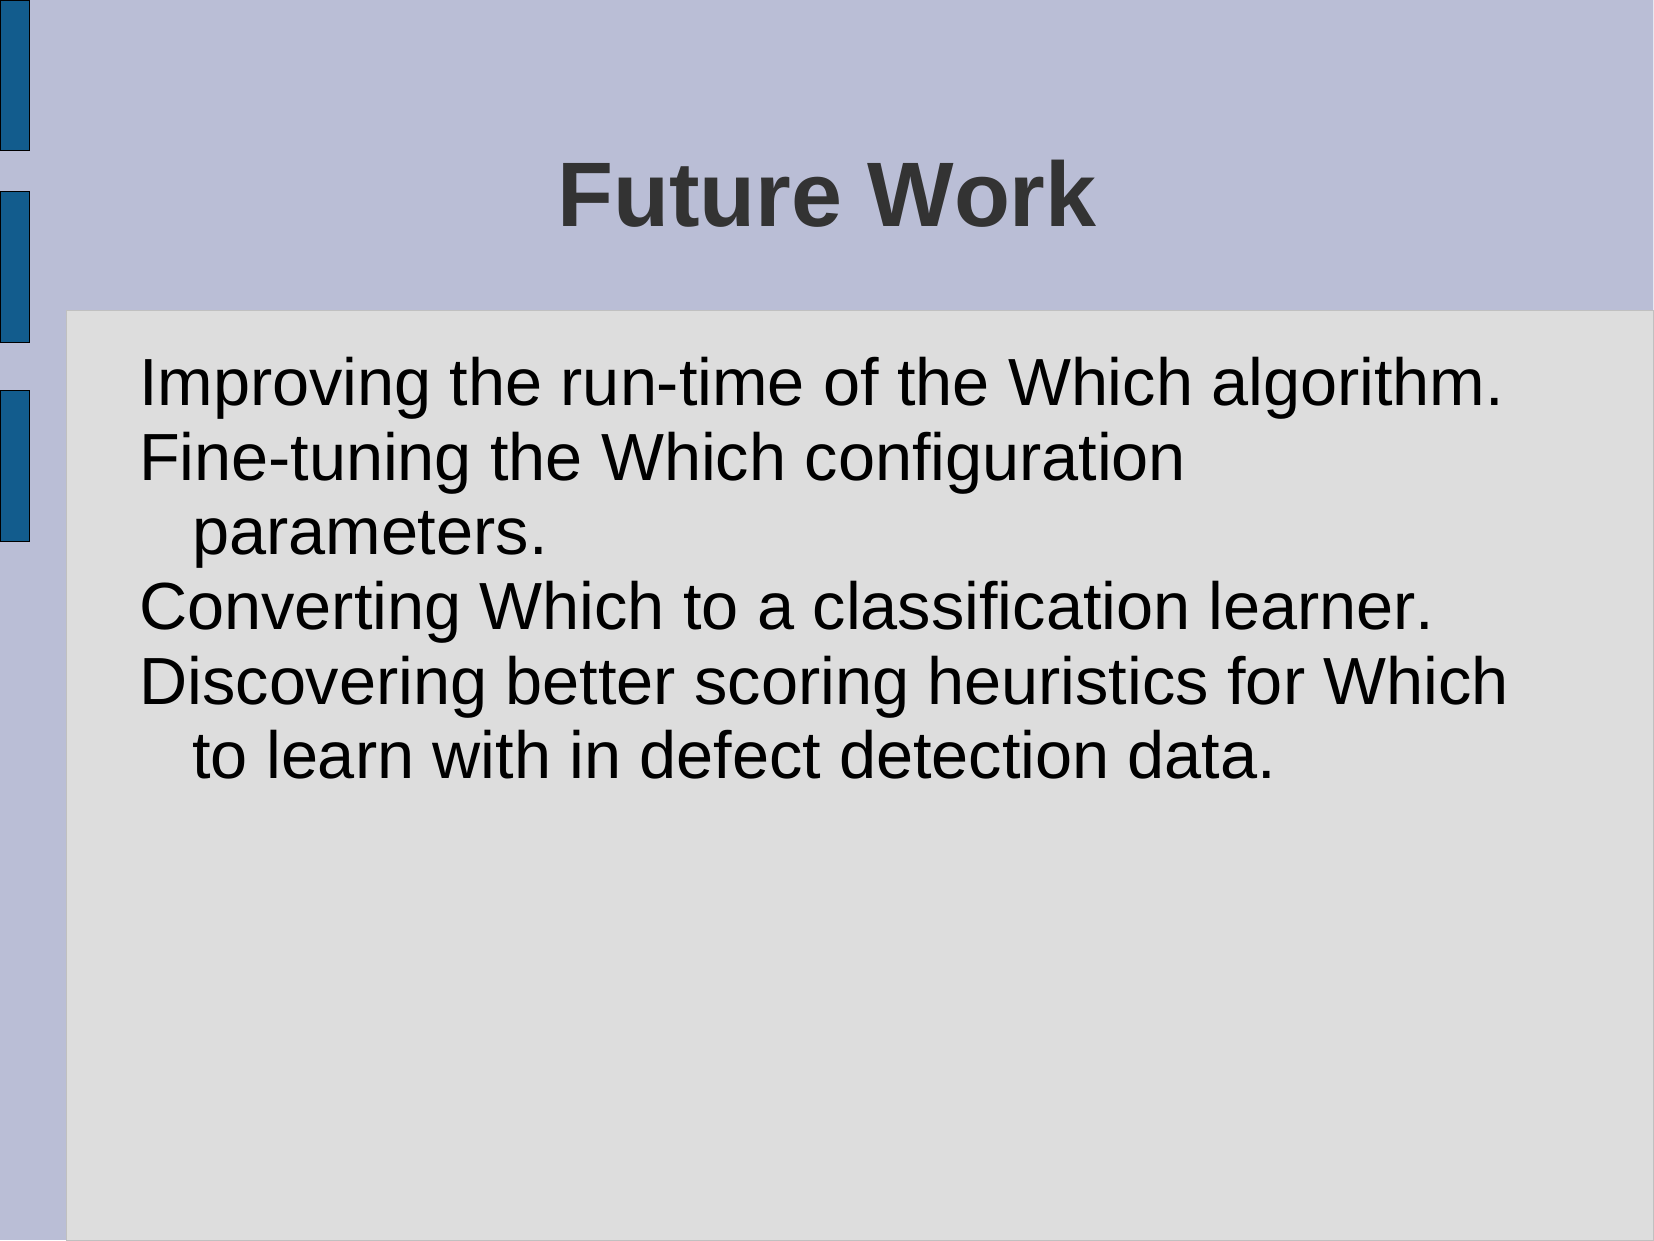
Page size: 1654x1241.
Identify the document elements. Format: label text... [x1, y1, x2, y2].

list Improving the run-time of the Which algorithm. Fine-tuning the Which configuration parameters. Converting Which to a classification learner. Discovering better scoring heuristics for Which to learn with in defect detection data. [121, 344, 1534, 1127]
title Future Work [121, 91, 1534, 299]
